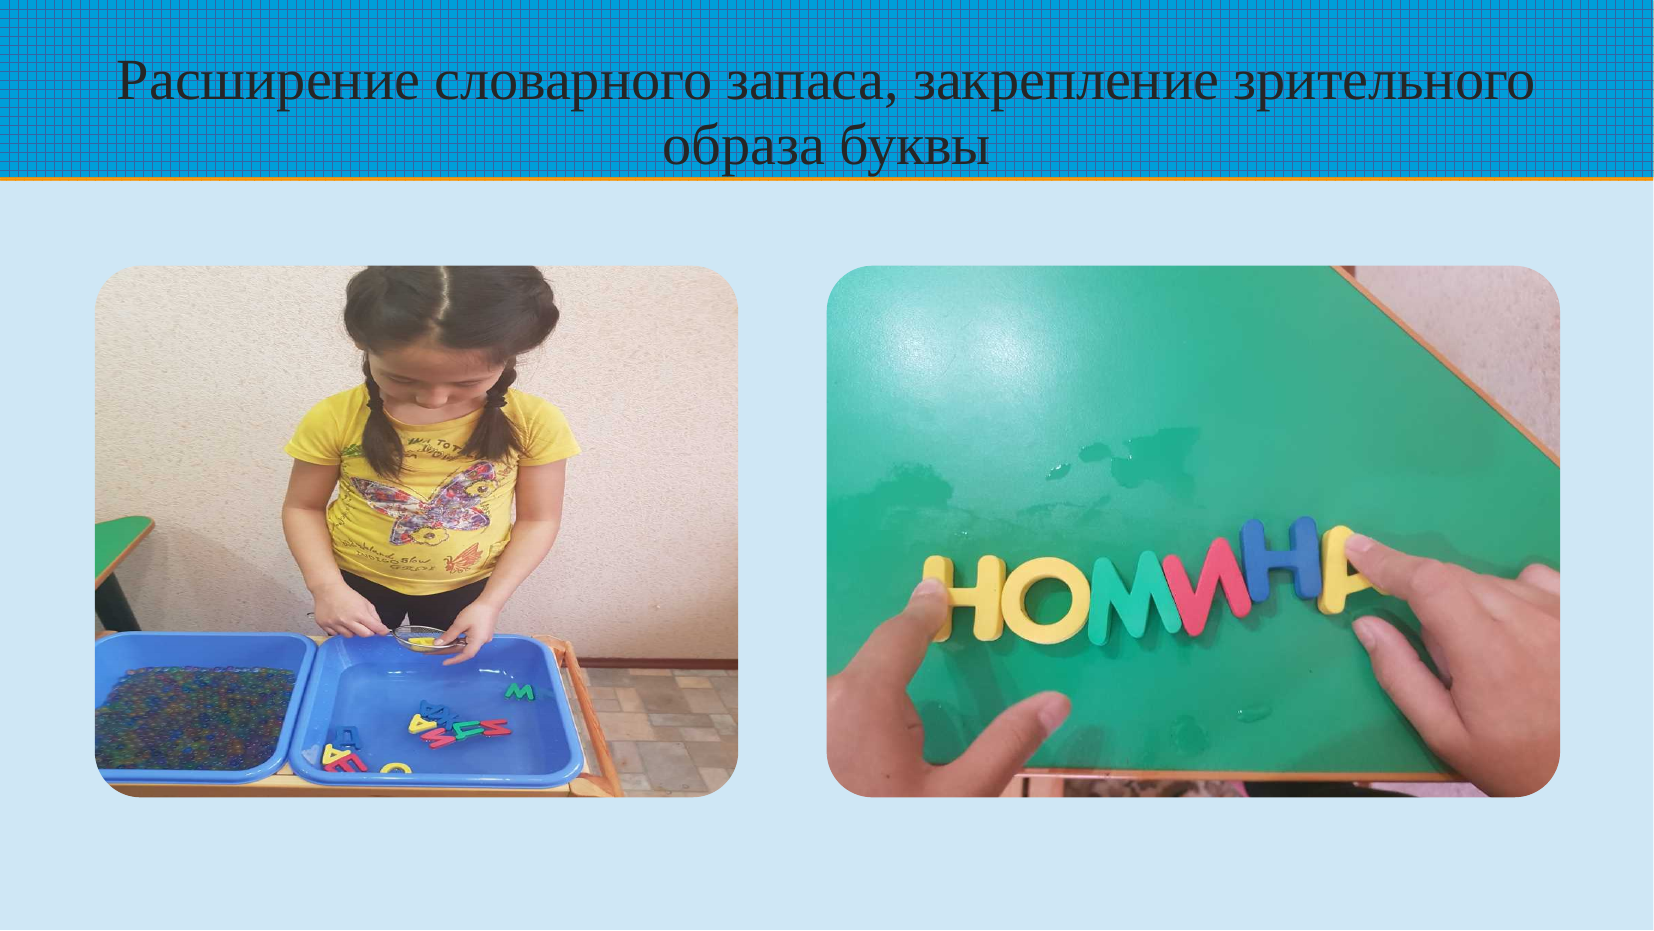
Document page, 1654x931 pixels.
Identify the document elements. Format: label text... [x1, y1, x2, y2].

text_box [94, 265, 739, 798]
title Расширение словарного запаса, закрепление зрительного образа буквы [88, 14, 1565, 178]
text_box [826, 265, 1561, 798]
